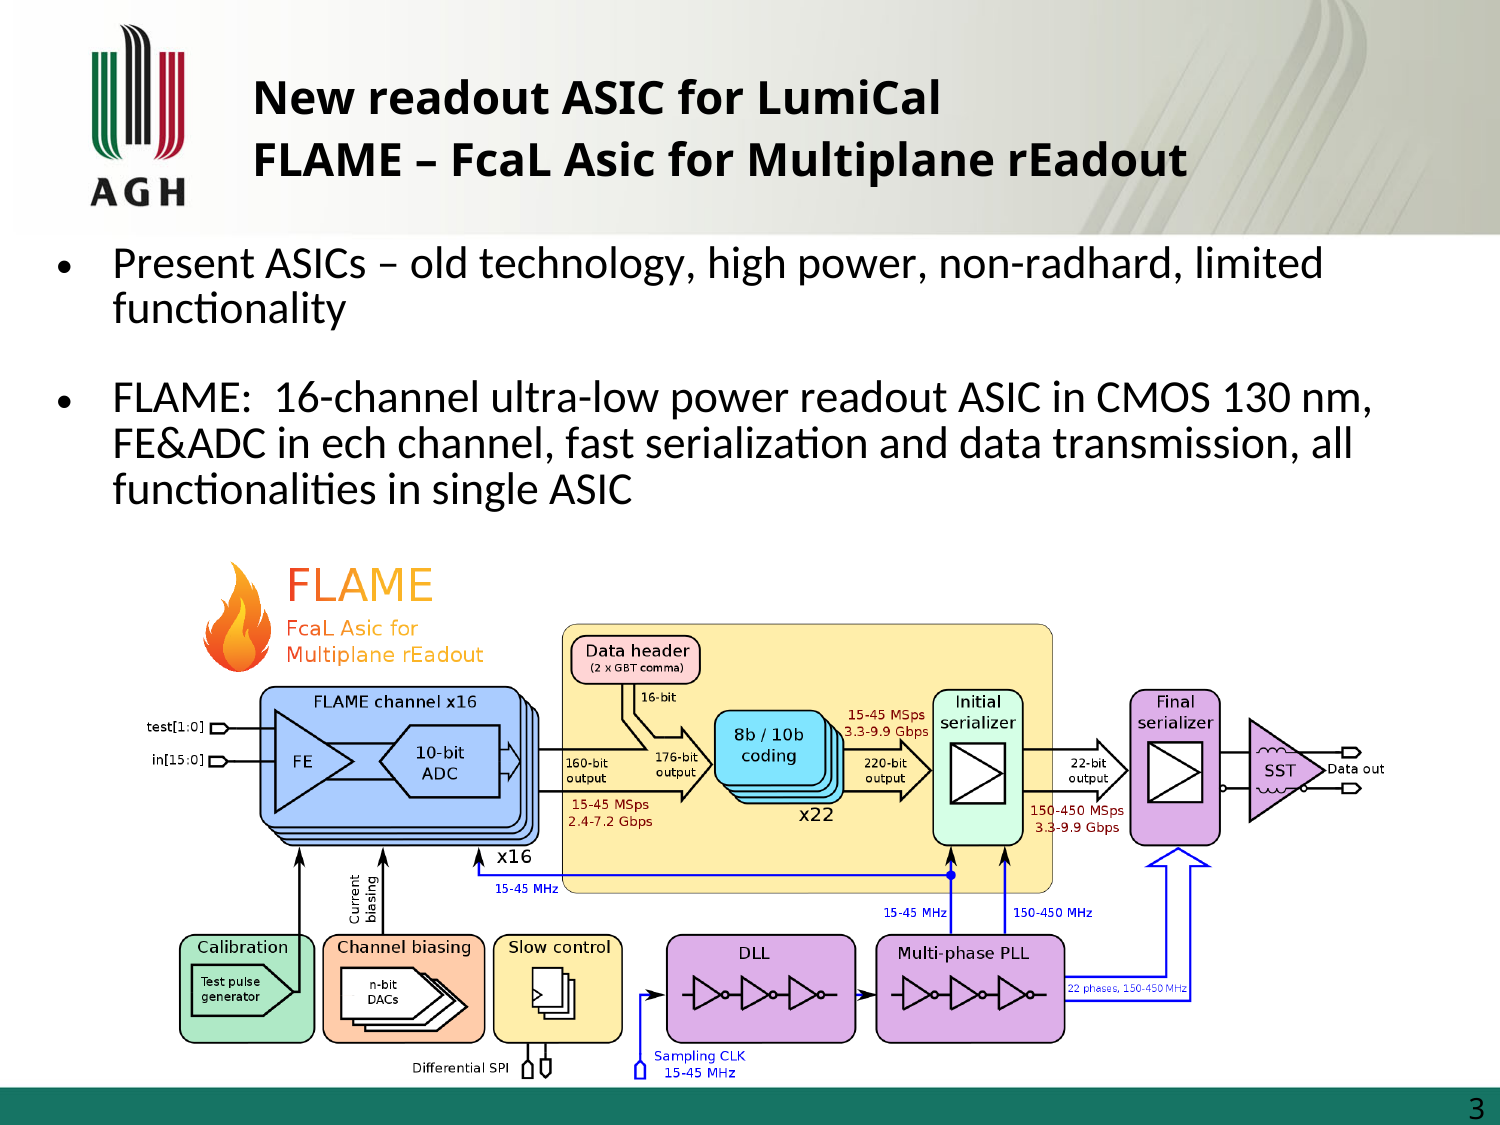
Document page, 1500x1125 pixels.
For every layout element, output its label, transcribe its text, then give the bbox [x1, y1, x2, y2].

picture [0, 0, 1500, 1125]
text_box Present ASICs – old technology, high power, non-radhard, limited functionality FLAME: 16-channel ultra-low power readout ASIC in CMOS 130 nm, FE&ADC in ech channel, fast serialization and data transmission, all functionalities in single ASIC [41, 236, 1500, 615]
title New readout ASIC for LumiCal FLAME – FcaL Asic for Multiplane rEadout [252, 75, 1424, 243]
